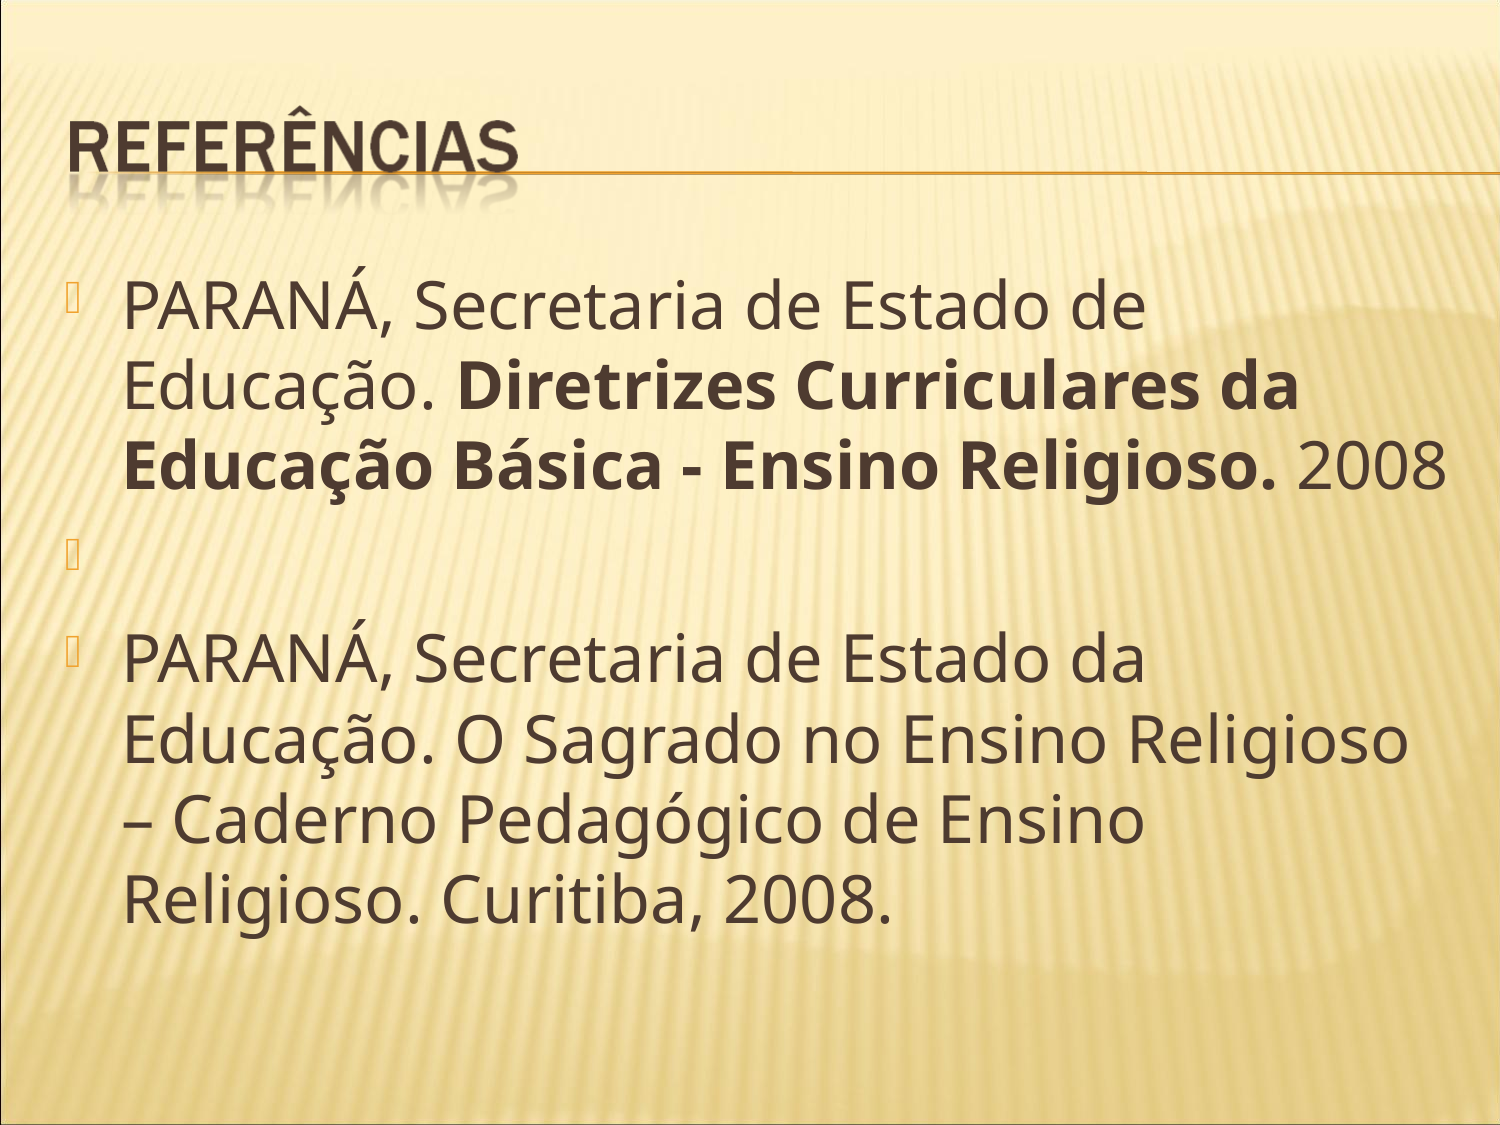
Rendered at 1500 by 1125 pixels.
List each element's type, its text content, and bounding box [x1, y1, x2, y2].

list PARANÁ, Secretaria de Estado de Educação. Diretrizes Curriculares da Educação Básica - Ensino Religioso. 2008 PARANÁ, Secretaria de Estado da Educação. O Sagrado no Ensino Religioso – Caderno Pedagógico de Ensino Religioso. Curitiba, 2008. [50, 254, 1476, 998]
text_box [16, 73, 1477, 264]
picture [0, 0, 1500, 1125]
